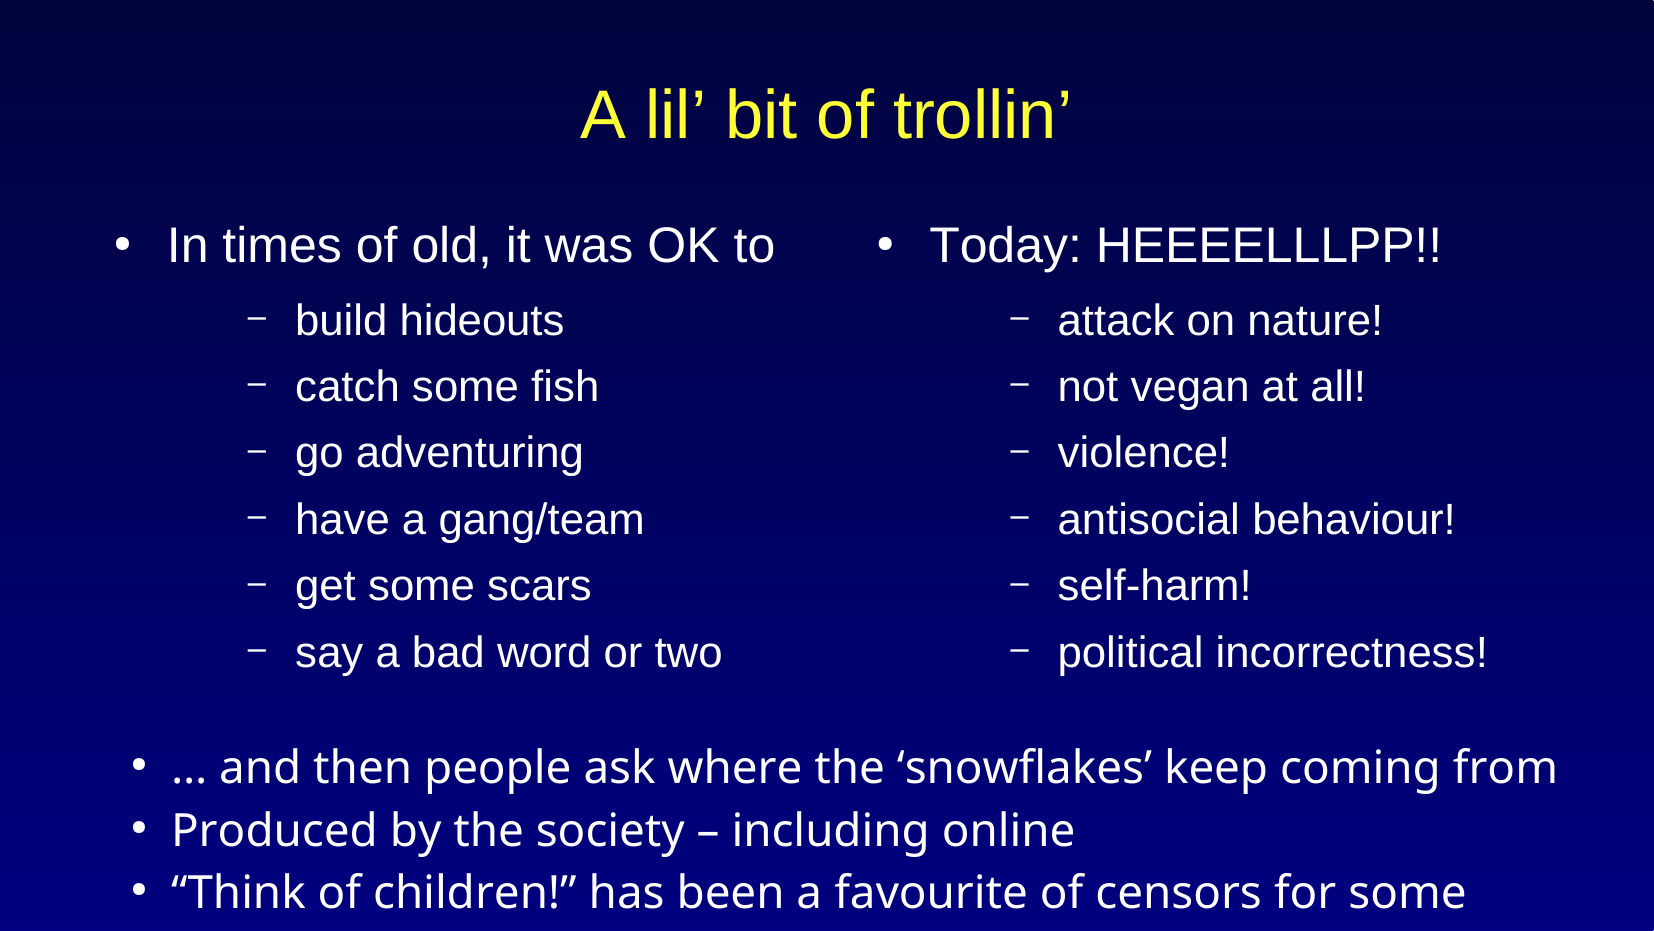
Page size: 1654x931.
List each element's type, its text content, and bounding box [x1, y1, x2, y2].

list In times of old, it was OK to build hideouts catch some fish go adventuring have a gang/team get some scars say a bad word or two [82, 217, 809, 758]
text_box … and then people ask where the ‘snowflakes’ keep coming from Produced by the society – including online “Think of children!” has been a favourite of censors for some time [130, 734, 1570, 917]
title A lil’ bit of trollin’ [82, 37, 1571, 193]
list Today: HEEEELLLPP!! attack on nature! not vegan at all! violence! antisocial behaviour! self-harm! political incorrectness! [845, 217, 1572, 758]
